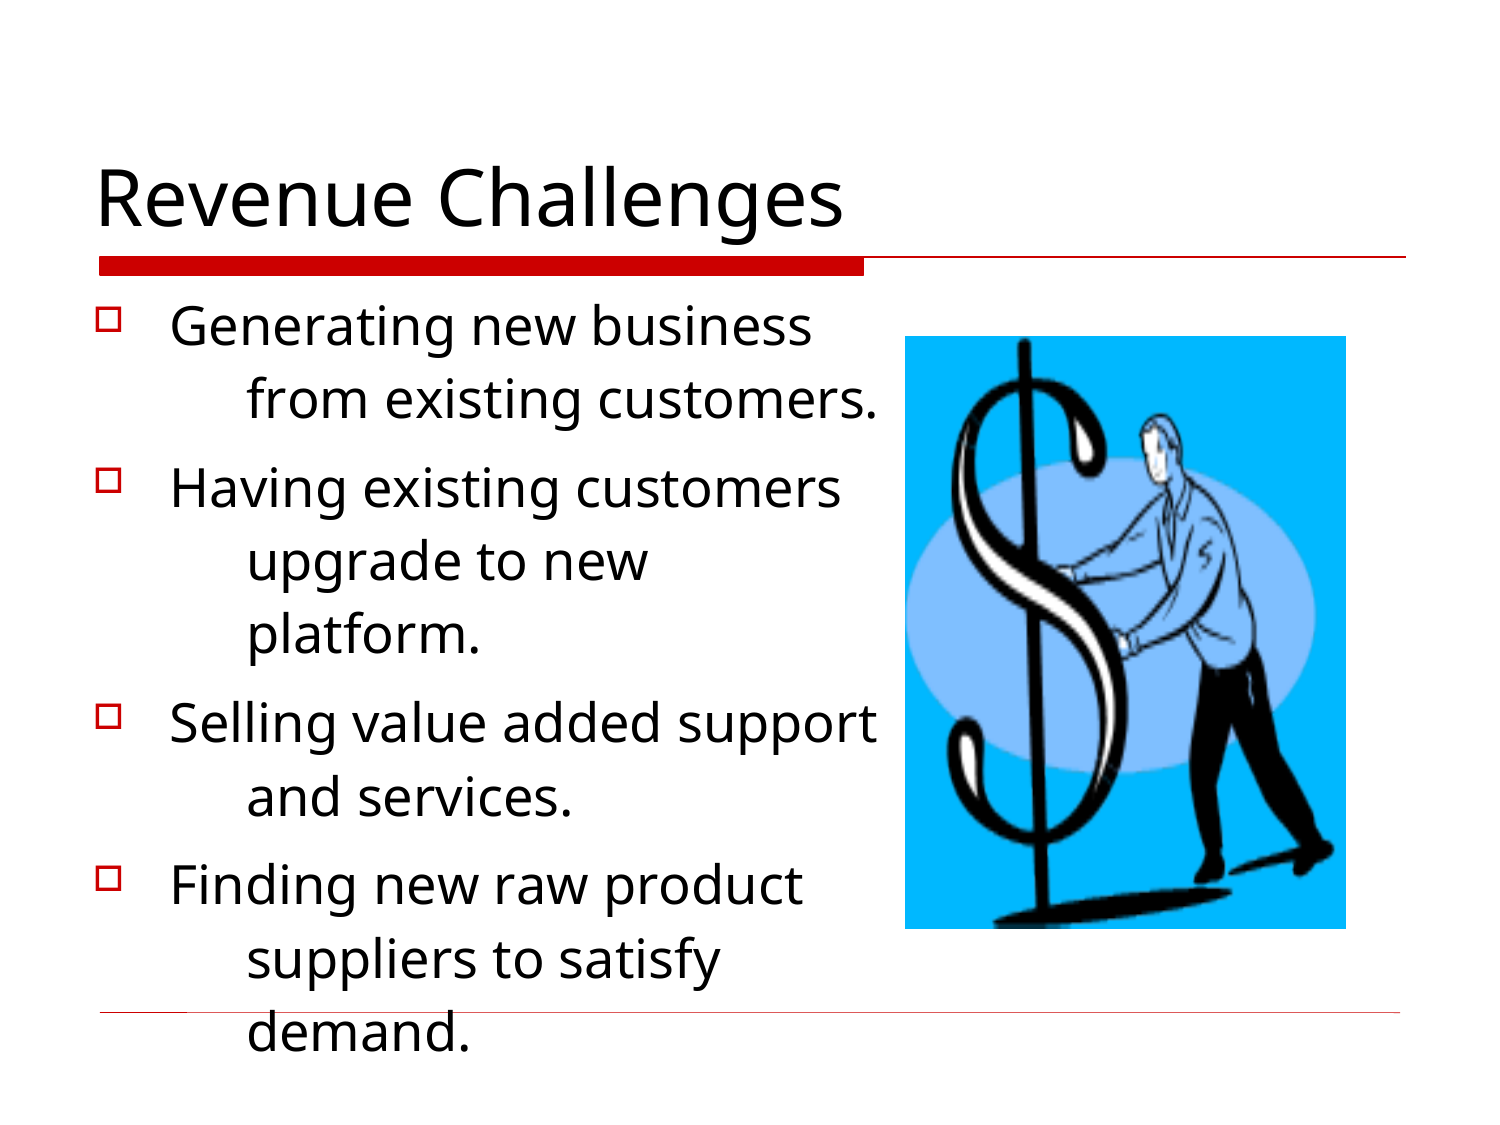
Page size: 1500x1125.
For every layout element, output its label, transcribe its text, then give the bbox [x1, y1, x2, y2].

list Generating new business from existing customers. Having existing customers upgrade to new platform. Selling value added support and services. Finding new raw product suppliers to satisfy demand. [92, 287, 888, 1072]
picture [0, 0, 1500, 1125]
title Revenue Challenges [94, 49, 1407, 250]
